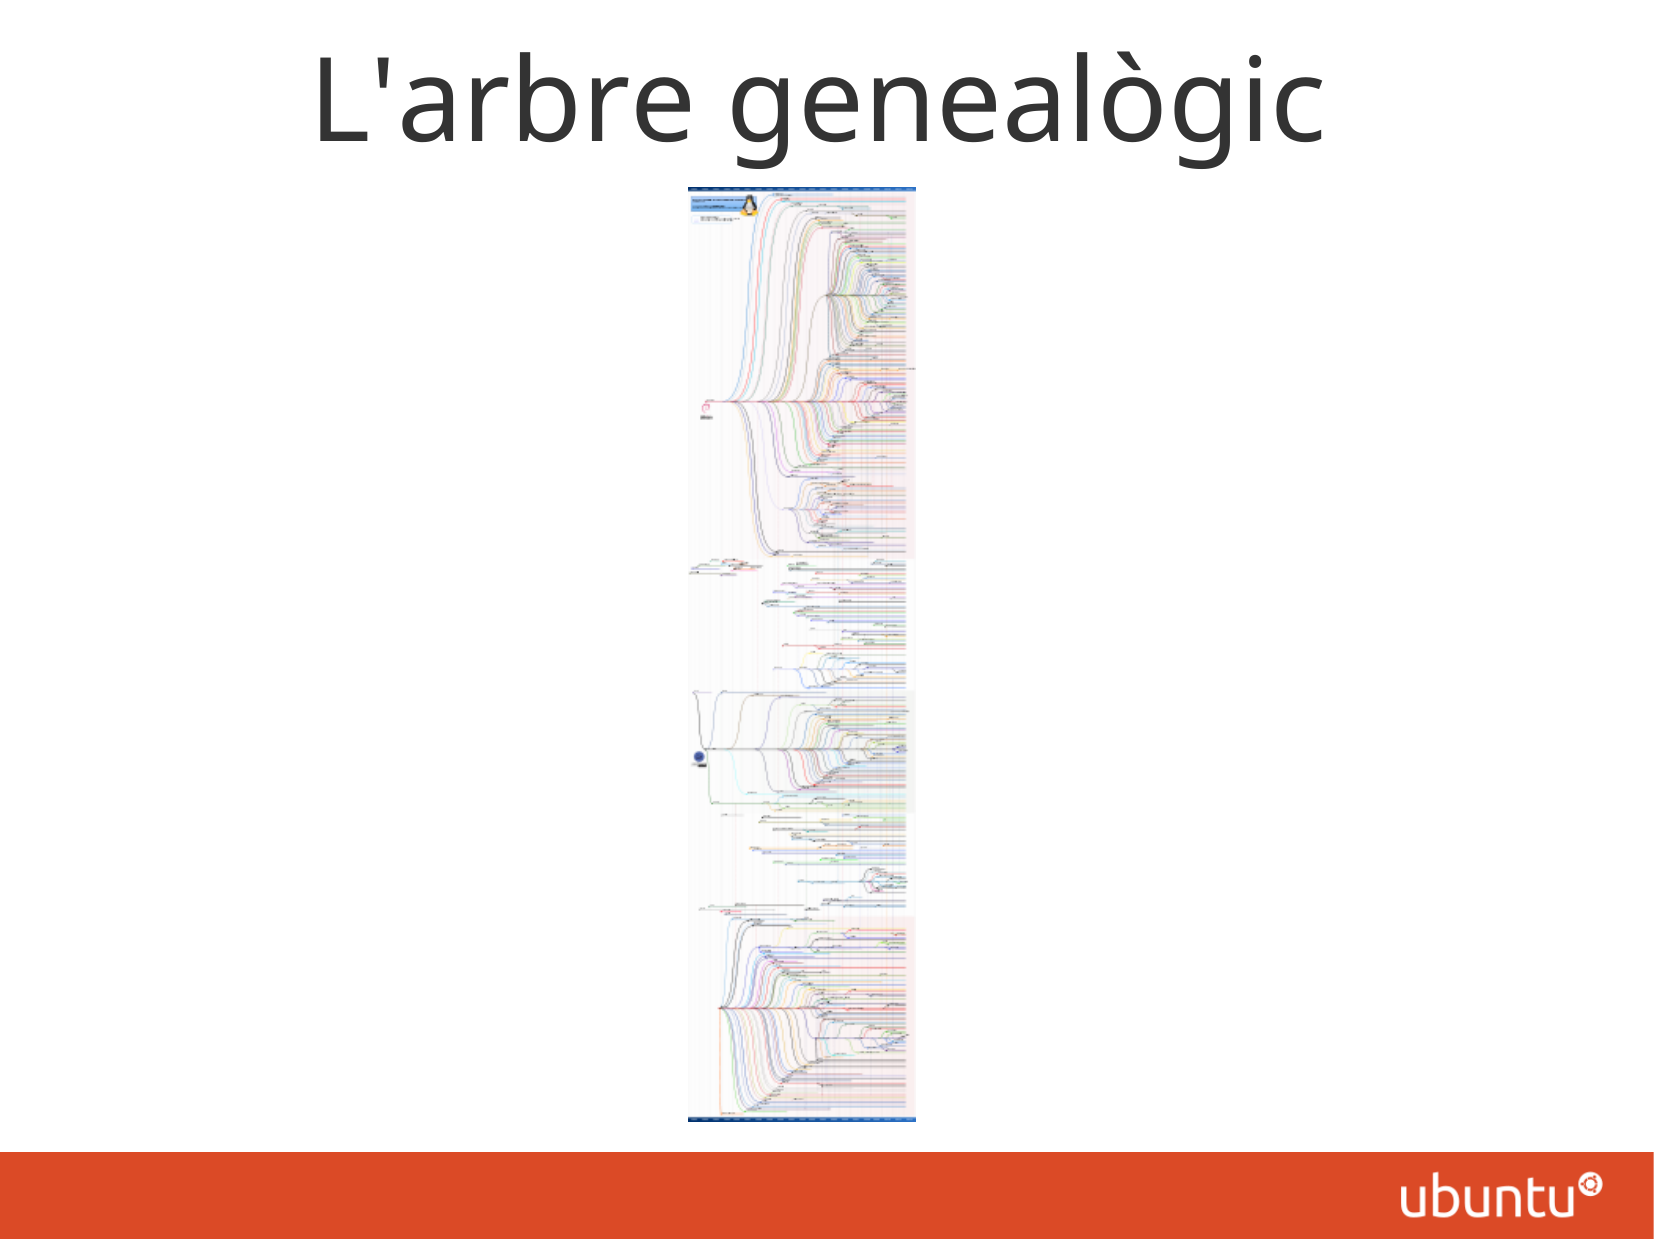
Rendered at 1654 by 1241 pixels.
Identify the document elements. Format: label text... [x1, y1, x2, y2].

picture [688, 187, 916, 1123]
title L'arbre genealògic [0, 0, 1489, 216]
picture [0, 1152, 1654, 1239]
